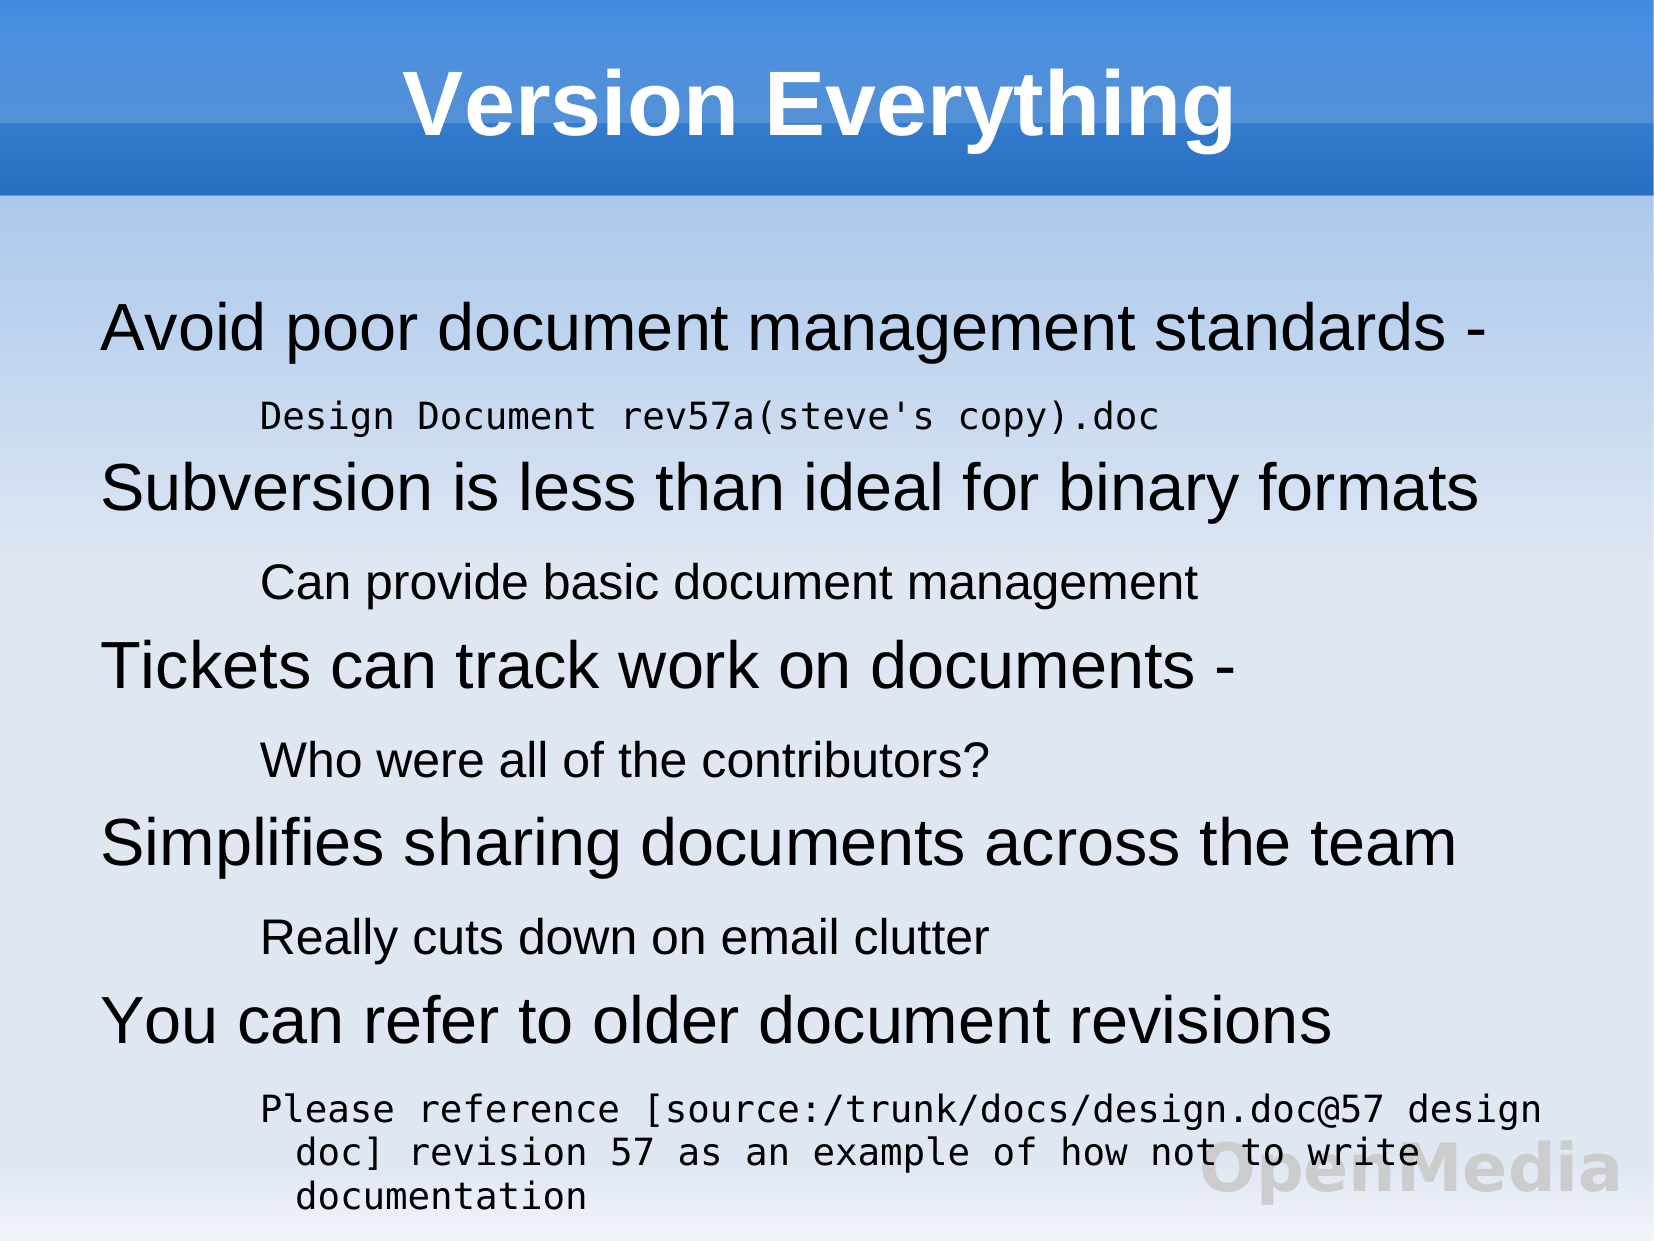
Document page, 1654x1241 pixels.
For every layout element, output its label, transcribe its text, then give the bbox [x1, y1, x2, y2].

picture [0, 0, 1654, 1241]
title Version Everything [76, 0, 1565, 208]
list Avoid poor document management standards - Design Document rev57a(steve's copy).doc Subversion is less than ideal for binary formats Can provide basic document management Tickets can track work on documents - Who were all of the contributors? Simplifies sharing documents across the team Really cuts down on email clutter You can refer to older document revisions Please reference [source:/trunk/docs/design.doc@57 design doc] revision 57 as an example of how not to write documentation [82, 290, 1571, 1219]
